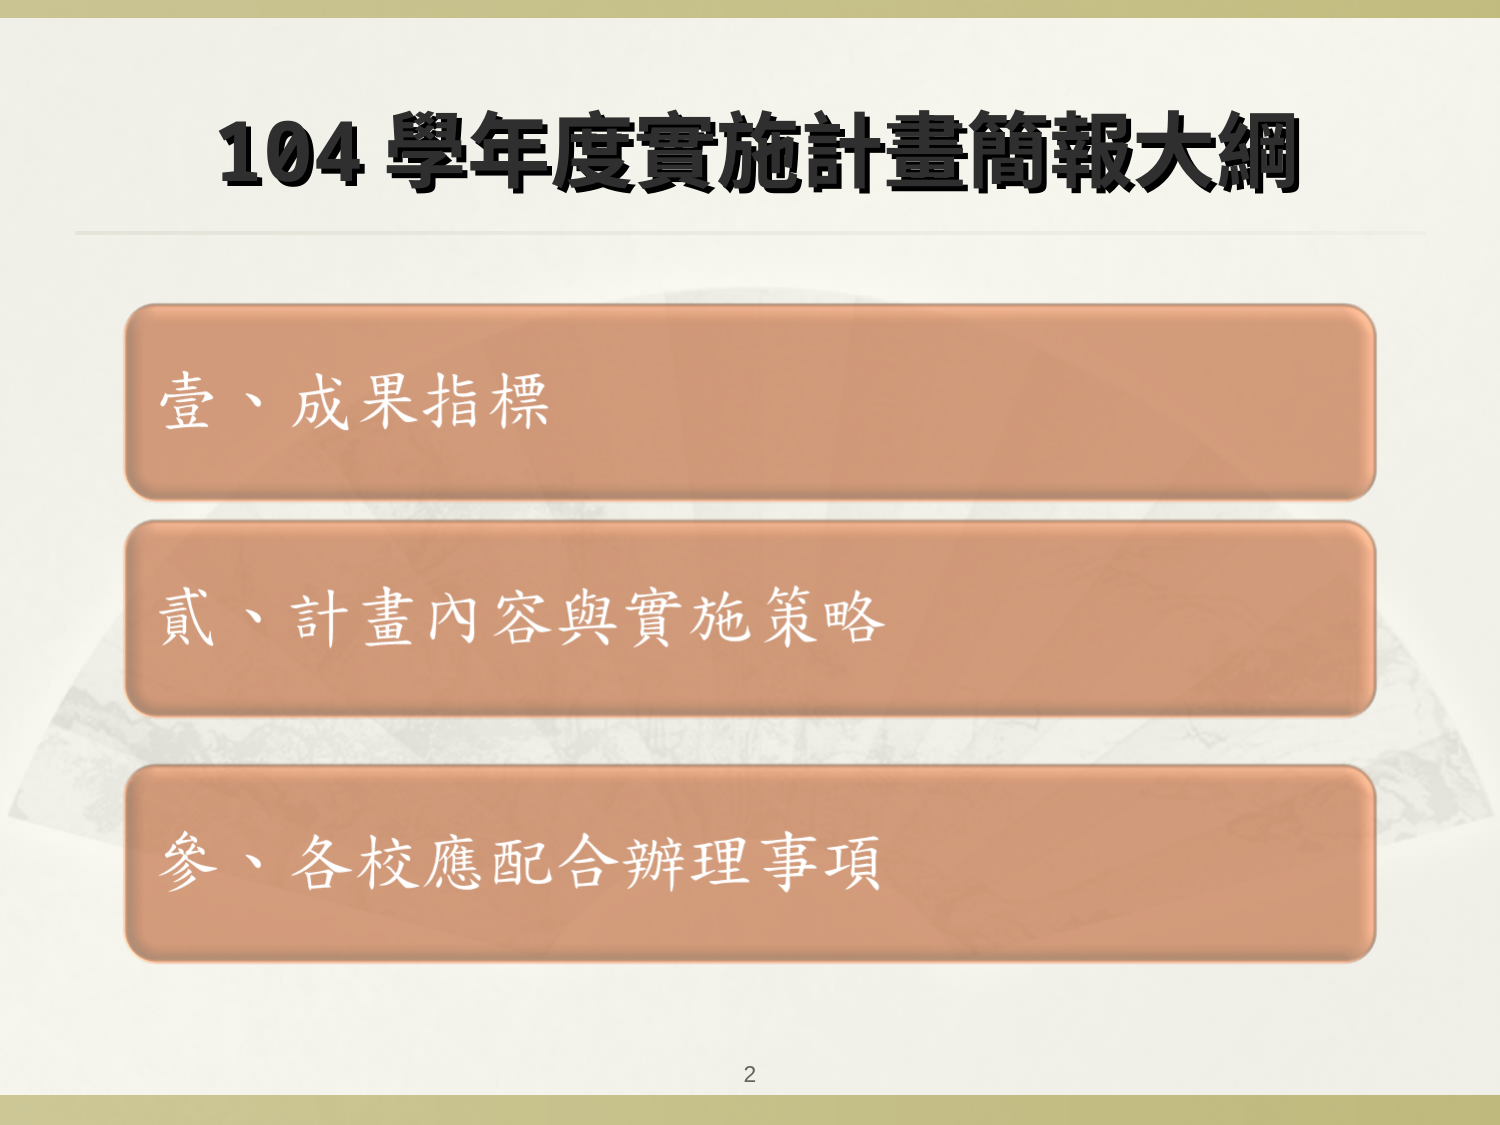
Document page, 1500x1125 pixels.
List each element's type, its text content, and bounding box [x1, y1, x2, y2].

picture [0, 18, 1500, 1095]
title 104學年度實施計畫簡報大綱 [53, 54, 1461, 243]
text_box <number> [675, 1049, 826, 1097]
list [75, 262, 1426, 1032]
